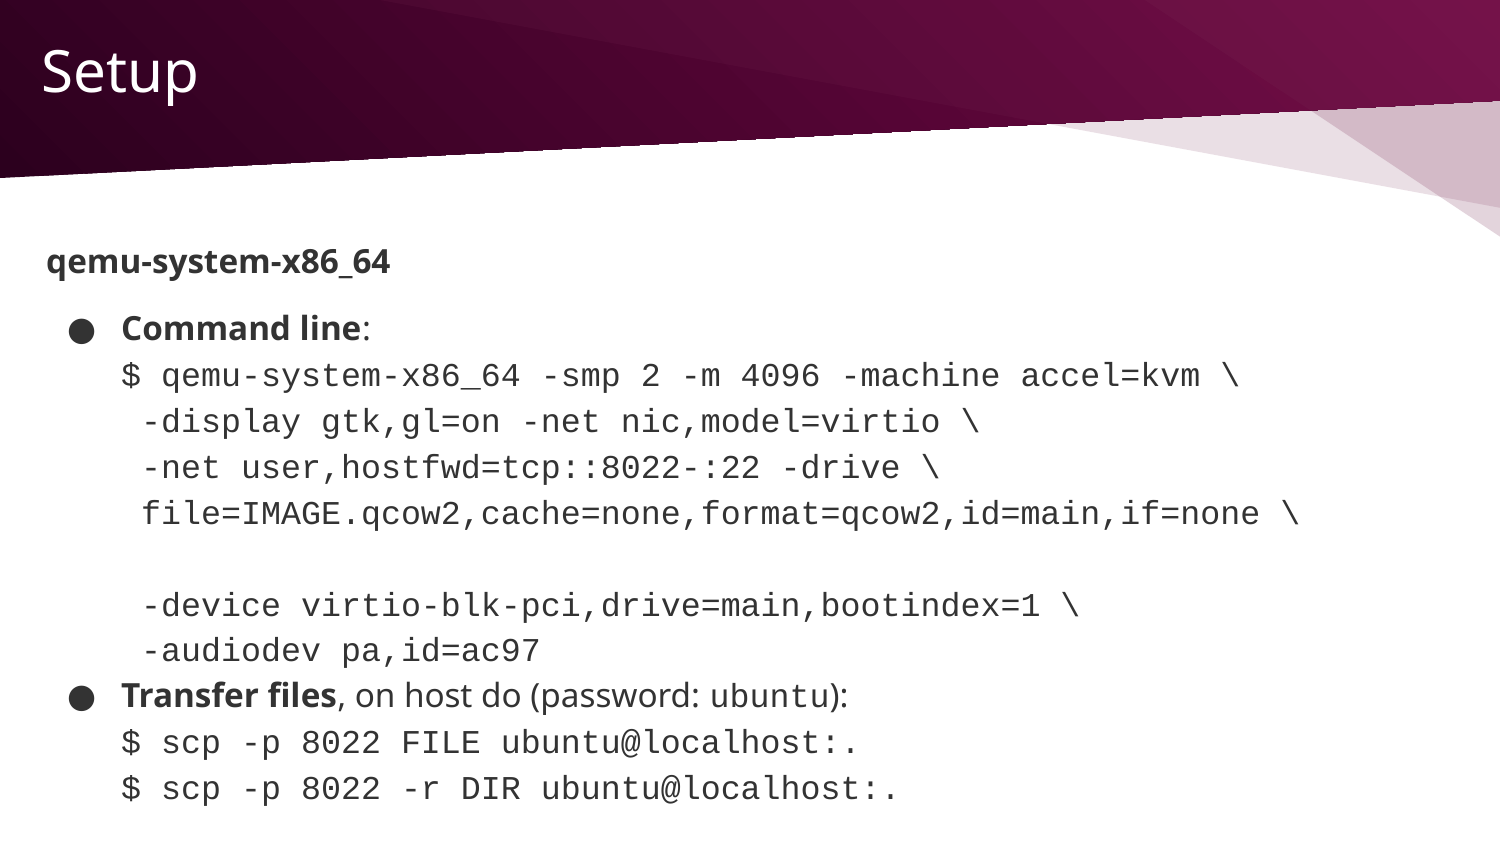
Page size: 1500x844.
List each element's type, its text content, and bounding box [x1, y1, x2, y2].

list qemu-system-x86_64 Command line: $ qemu-system-x86_64 -smp 2 -m 4096 -machine accel=kvm \ -display gtk,gl=on -net nic,model=virtio \ -net user,hostfwd=tcp::8022-:22 -drive \ file=IMAGE.qcow2,cache=none,format=qcow2,id=main,if=none \ -device virtio-blk-pci,drive=main,bootindex=1 \ -audiodev pa,id=ac97 Transfer files, on host do (password: ubuntu): $ scp -p 8022 FILE ubuntu@localhost:. $ scp -p 8022 -r DIR ubuntu@localhost:. [35, 229, 1324, 789]
title Setup [41, 5, 1336, 134]
